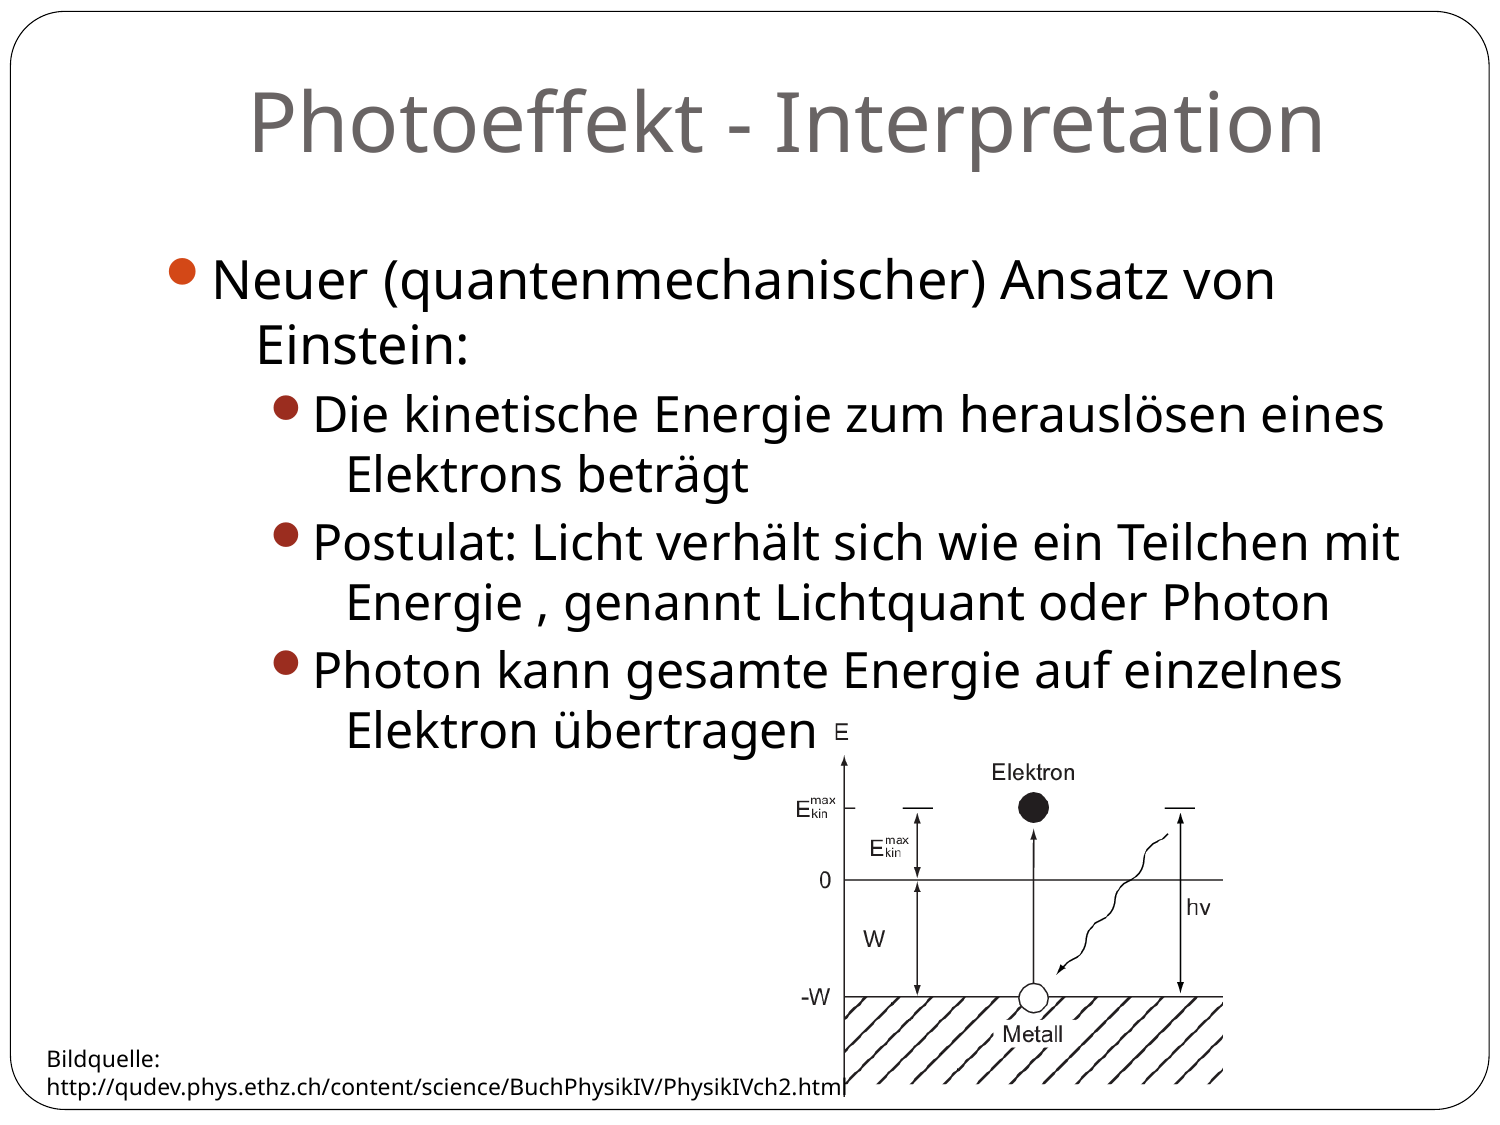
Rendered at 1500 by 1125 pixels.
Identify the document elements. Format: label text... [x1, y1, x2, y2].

list Neuer (quantenmechanischer) Ansatz von Einstein: Die kinetische Energie zum herauslösen eines Elektrons beträgt Postulat: Licht verhält sich wie ein Teilchen mit Energie , genannt Lichtquant oder Photon Photon kann gesamte Energie auf einzelnes Elektron übertragen [150, 237, 1426, 988]
picture [797, 723, 1223, 1097]
title Photoeffekt - Interpretation [150, 45, 1426, 185]
text_box Bildquelle: http://qudev.phys.ethz.ch/content/science/BuchPhysikIV/PhysikIVch2.html [31, 1037, 880, 1107]
